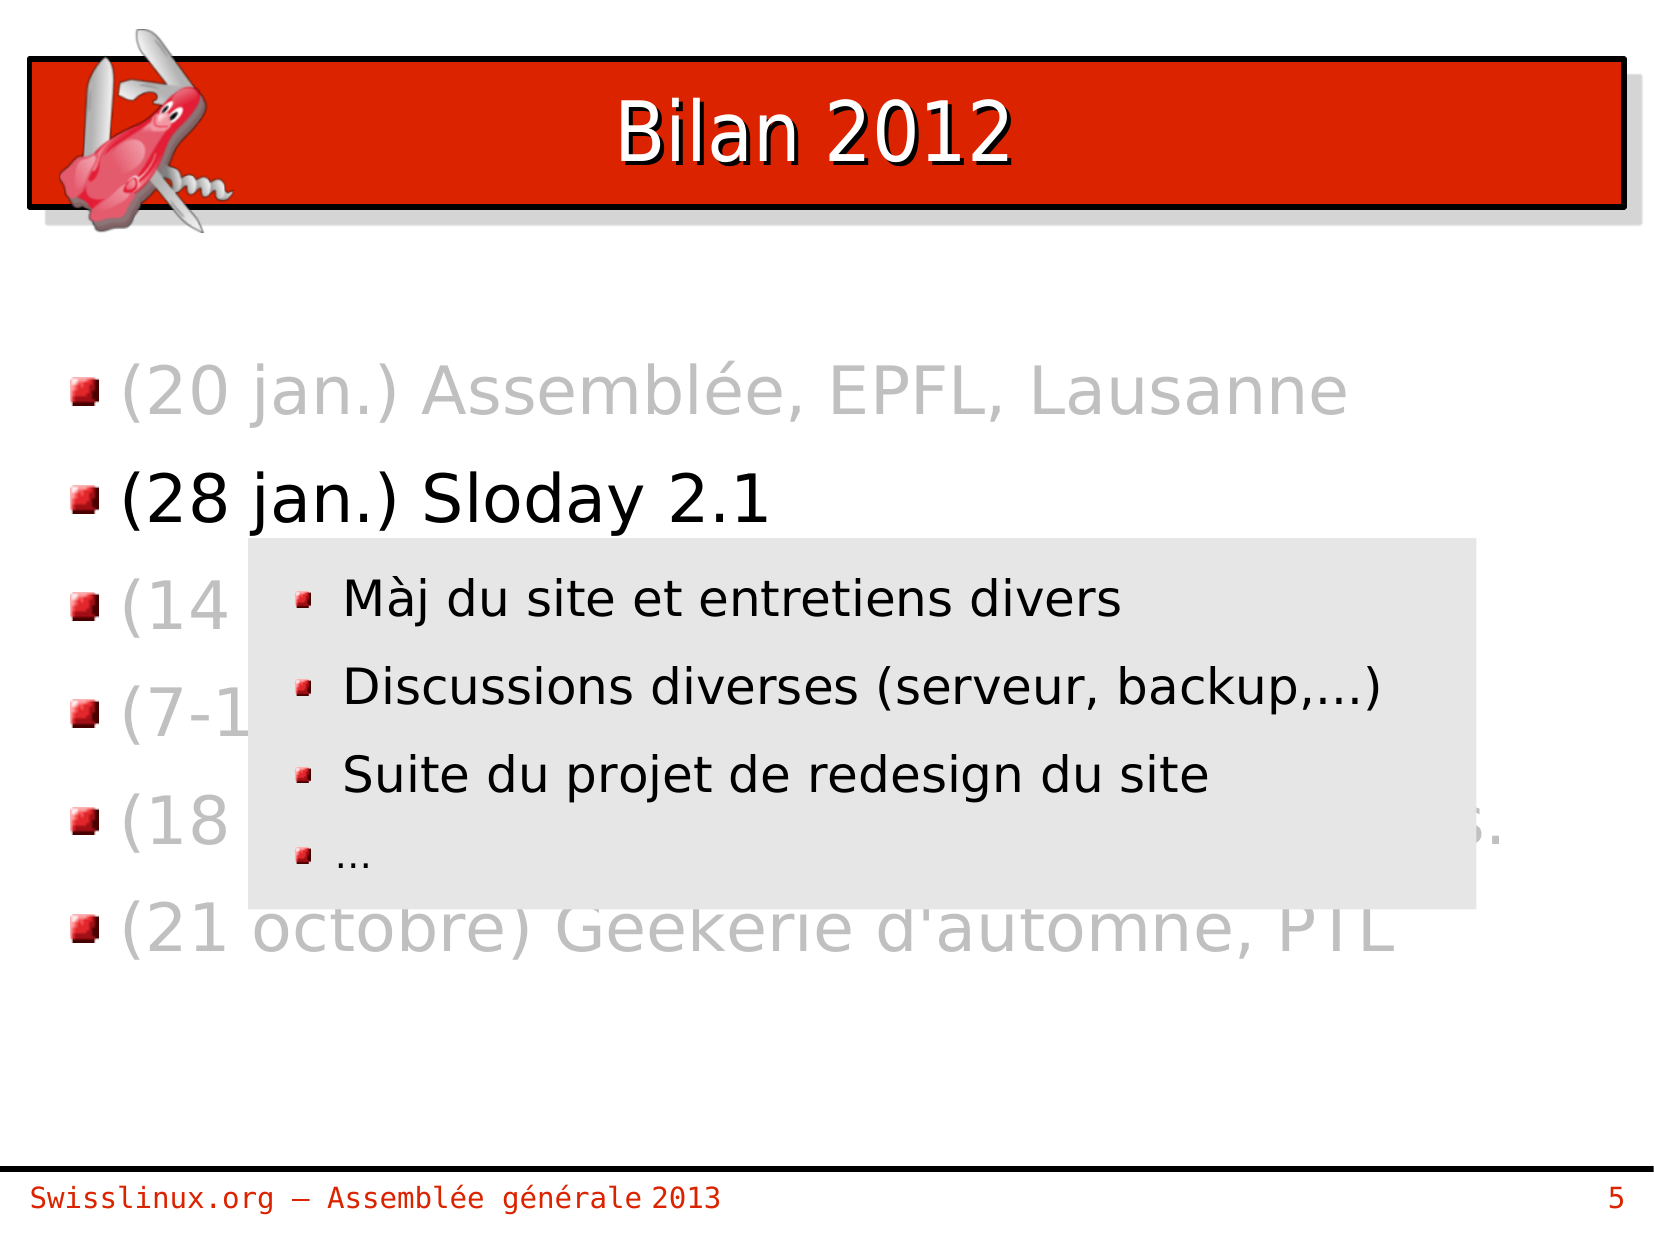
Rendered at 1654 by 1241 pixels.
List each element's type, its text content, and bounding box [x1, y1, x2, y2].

picture [59, 29, 234, 84]
list (20 jan.) Assemblée, EPFL, Lausanne (28 jan.) Sloday 2.1 (14 avril) Geekerie de printemps, FixMe (7-12 juillet) RMLL, Genève (18 août) Grillade, Parc du Bourget, Laus. (21 octobre) Geekerie d'automne, PTL [70, 197, 1560, 1016]
title Bilan 2012 [35, 84, 1595, 182]
list Màj du site et entretiens divers Discussions diverses (serveur, backup,...) Suite du projet de redesign du site … [248, 538, 1477, 910]
picture [59, 182, 234, 233]
